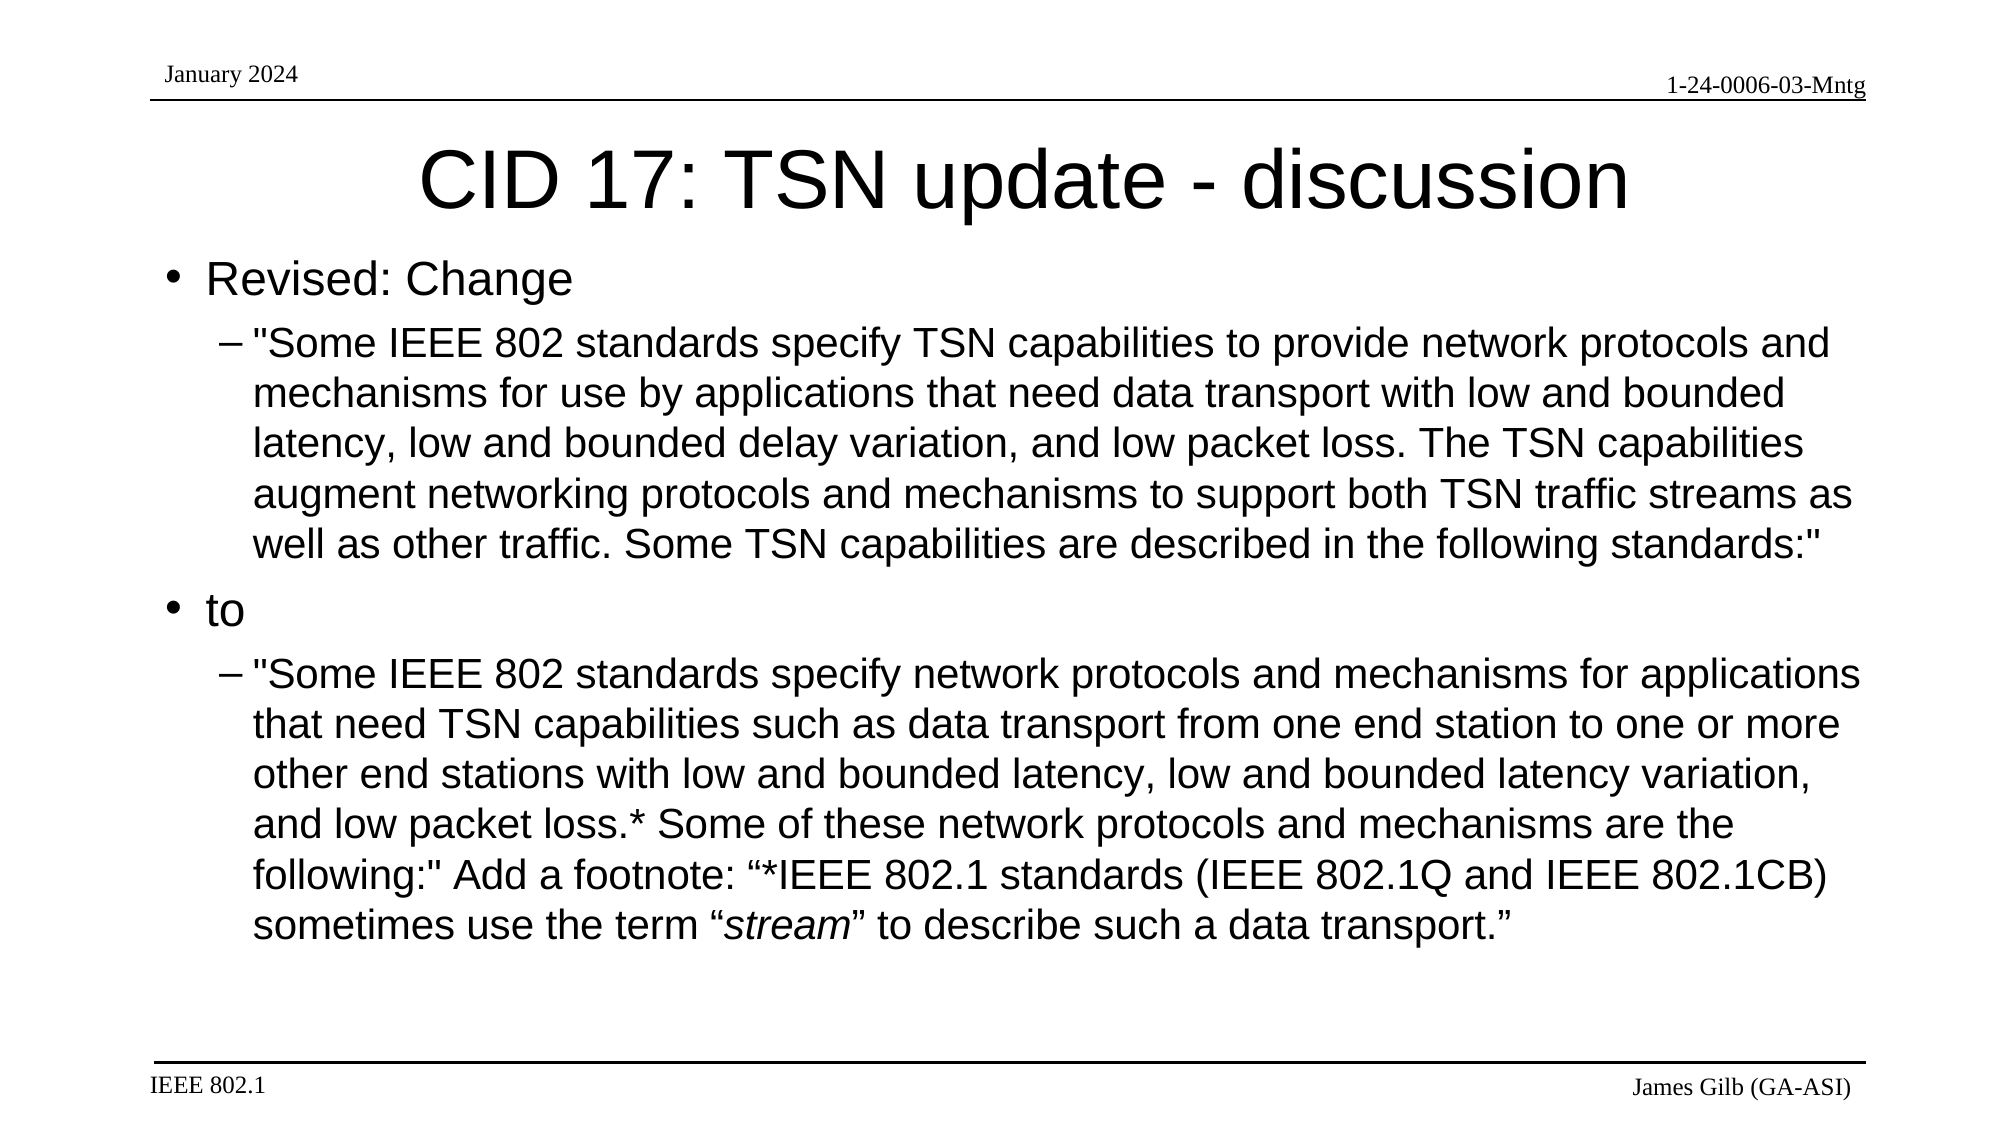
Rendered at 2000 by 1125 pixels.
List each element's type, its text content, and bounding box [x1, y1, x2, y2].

list Revised: Change "Some IEEE 802 standards specify TSN capabilities to provide network protocols and mechanisms for use by applications that need data transport with low and bounded latency, low and bounded delay variation, and low packet loss. The TSN capabilities augment networking protocols and mechanisms to support both TSN traffic streams as well as other traffic. Some TSN capabilities are described in the following standards:" to "Some IEEE 802 standards specify network protocols and mechanisms for applications that need TSN capabilities such as data transport from one end station to one or more other end stations with low and bounded latency, low and bounded latency variation, and low packet loss.* Some of these network protocols and mechanisms are the following:" Add a footnote: “*IEEE 802.1 standards (IEEE 802.1Q and IEEE 802.1CB) sometimes use the term “stream” to describe such a data transport.” [150, 239, 1900, 1051]
title CID 17: TSN update - discussion [149, 112, 1900, 238]
